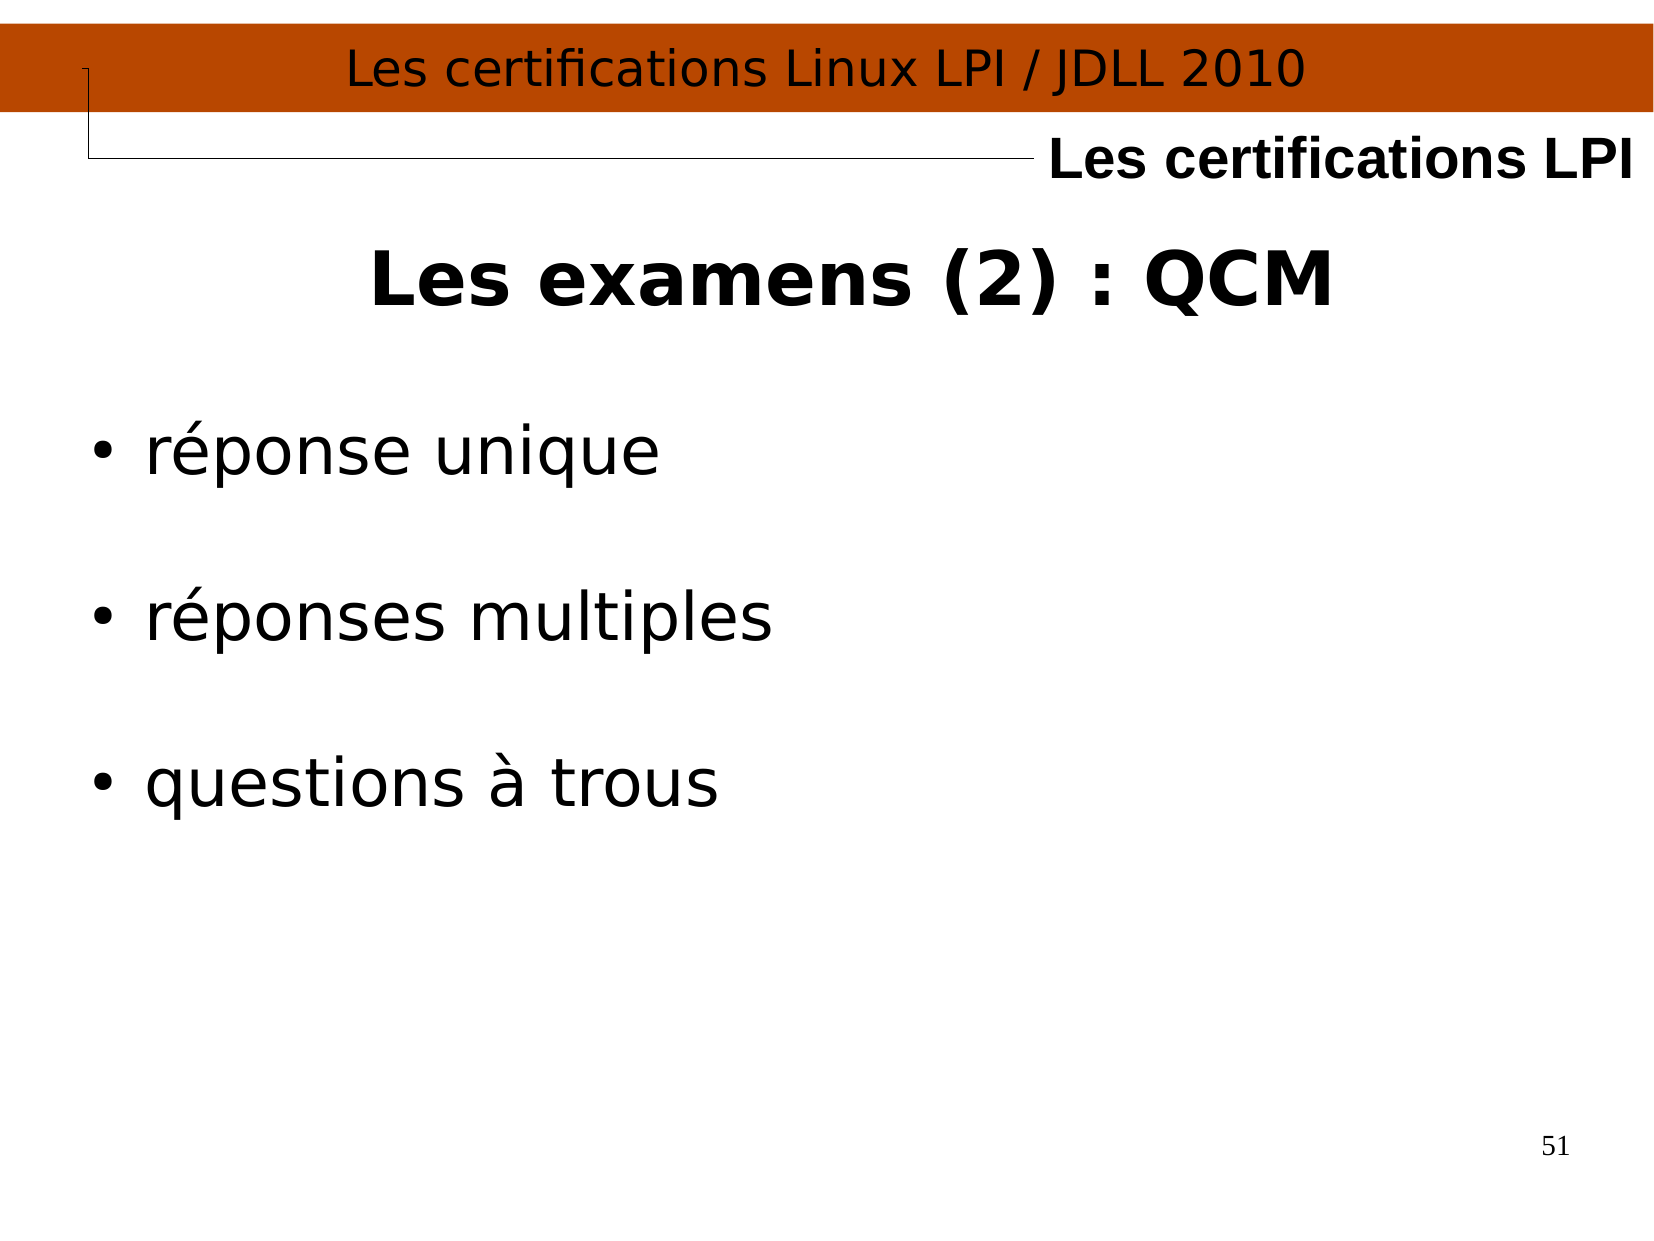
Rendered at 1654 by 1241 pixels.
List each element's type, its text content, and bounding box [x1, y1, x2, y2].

list Les examens (2) : QCM réponse unique réponses multiples questions à trous [73, 236, 1562, 1047]
text_box [0, 23, 1654, 113]
text_box Les certifications LPI [1033, 118, 1654, 198]
title Les certifications Linux LPI / JDLL 2010 [82, 39, 1571, 99]
